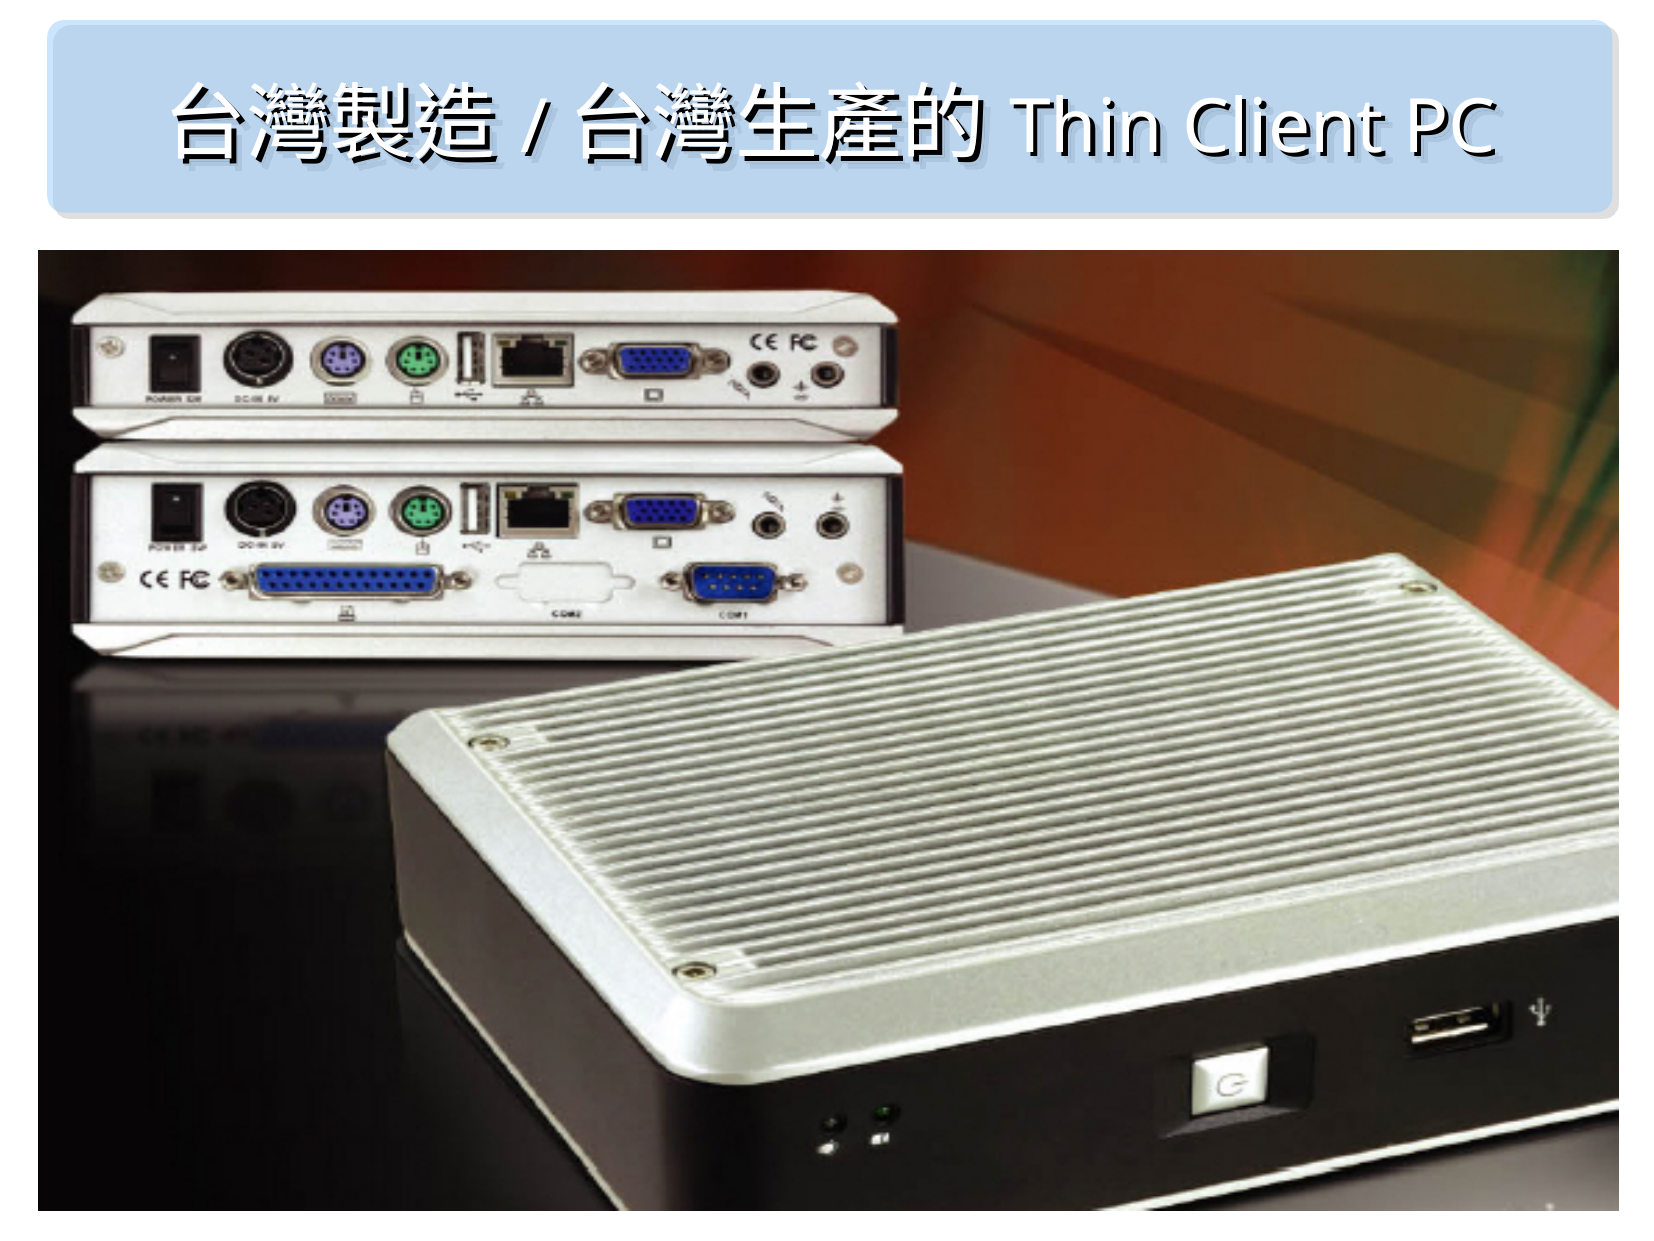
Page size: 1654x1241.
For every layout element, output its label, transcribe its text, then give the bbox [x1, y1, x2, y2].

picture [38, 250, 1619, 1211]
text_box 台灣製造/台灣生產的Thin Client PC [47, 20, 1613, 213]
